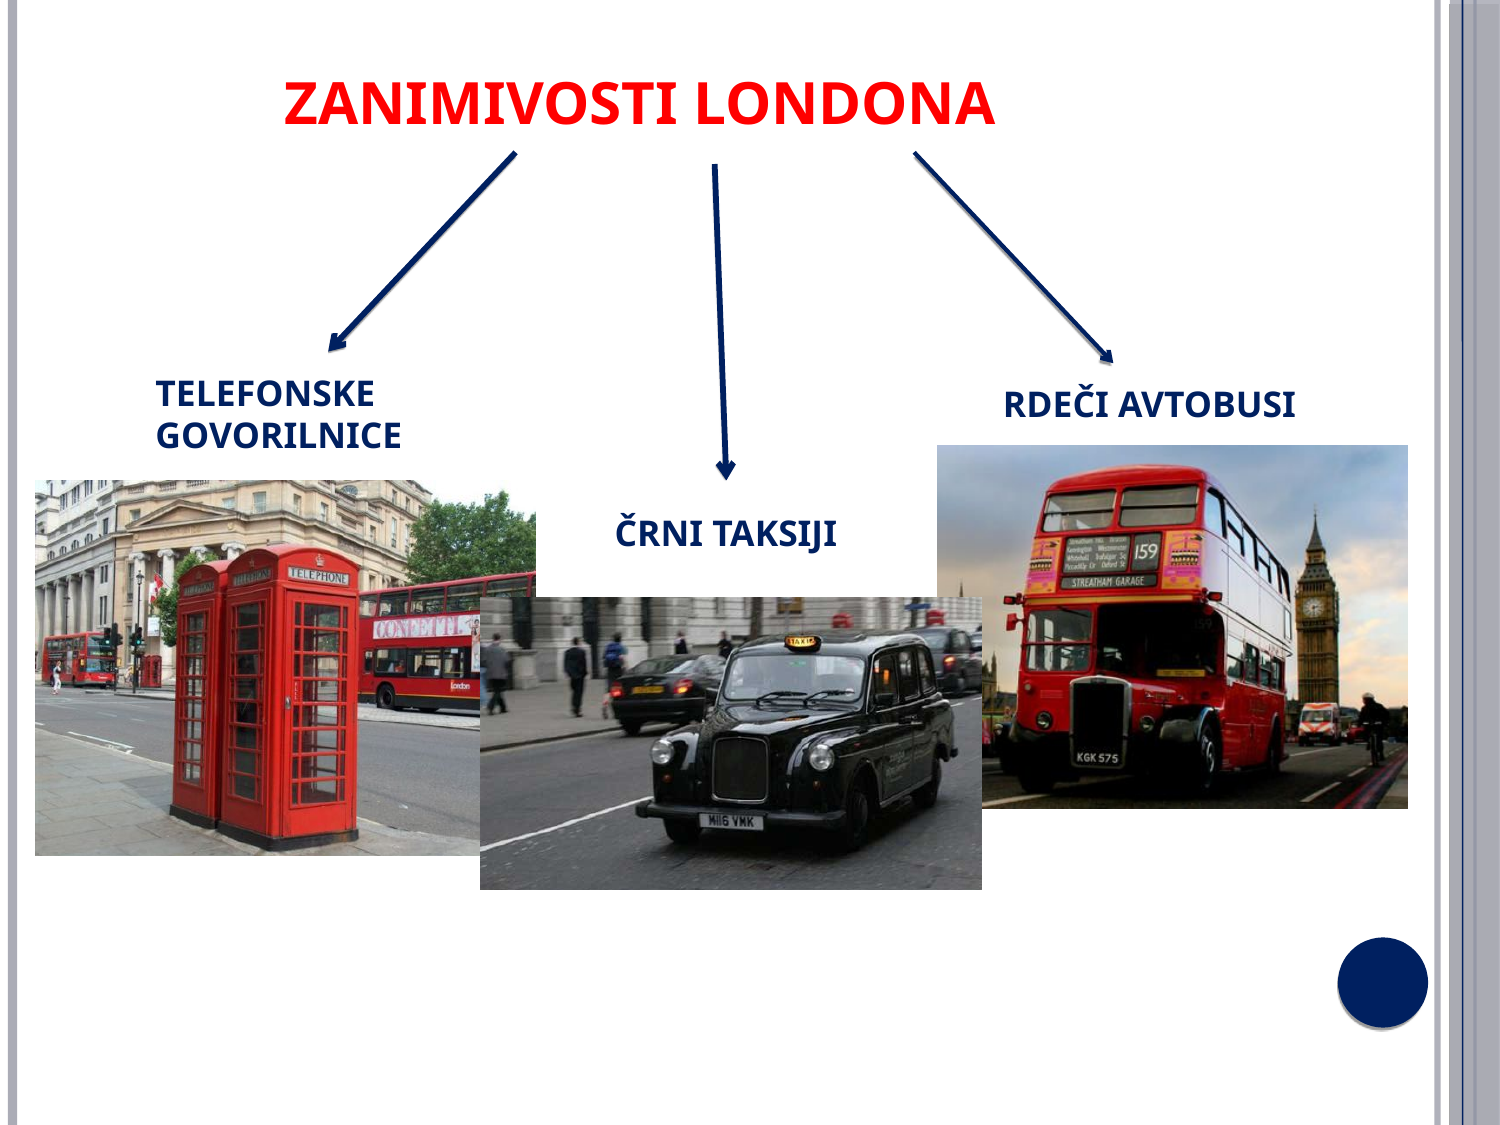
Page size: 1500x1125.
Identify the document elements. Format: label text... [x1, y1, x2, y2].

text_box RDEČI AVTOBUSI [988, 374, 1311, 433]
picture [35, 445, 1408, 890]
text_box TELEFONSKE GOVORILNICE [140, 363, 504, 464]
text_box ZANIMIVOSTI LONDONA [269, 58, 1196, 144]
text_box ČRNI TAKSIJI [599, 503, 853, 562]
